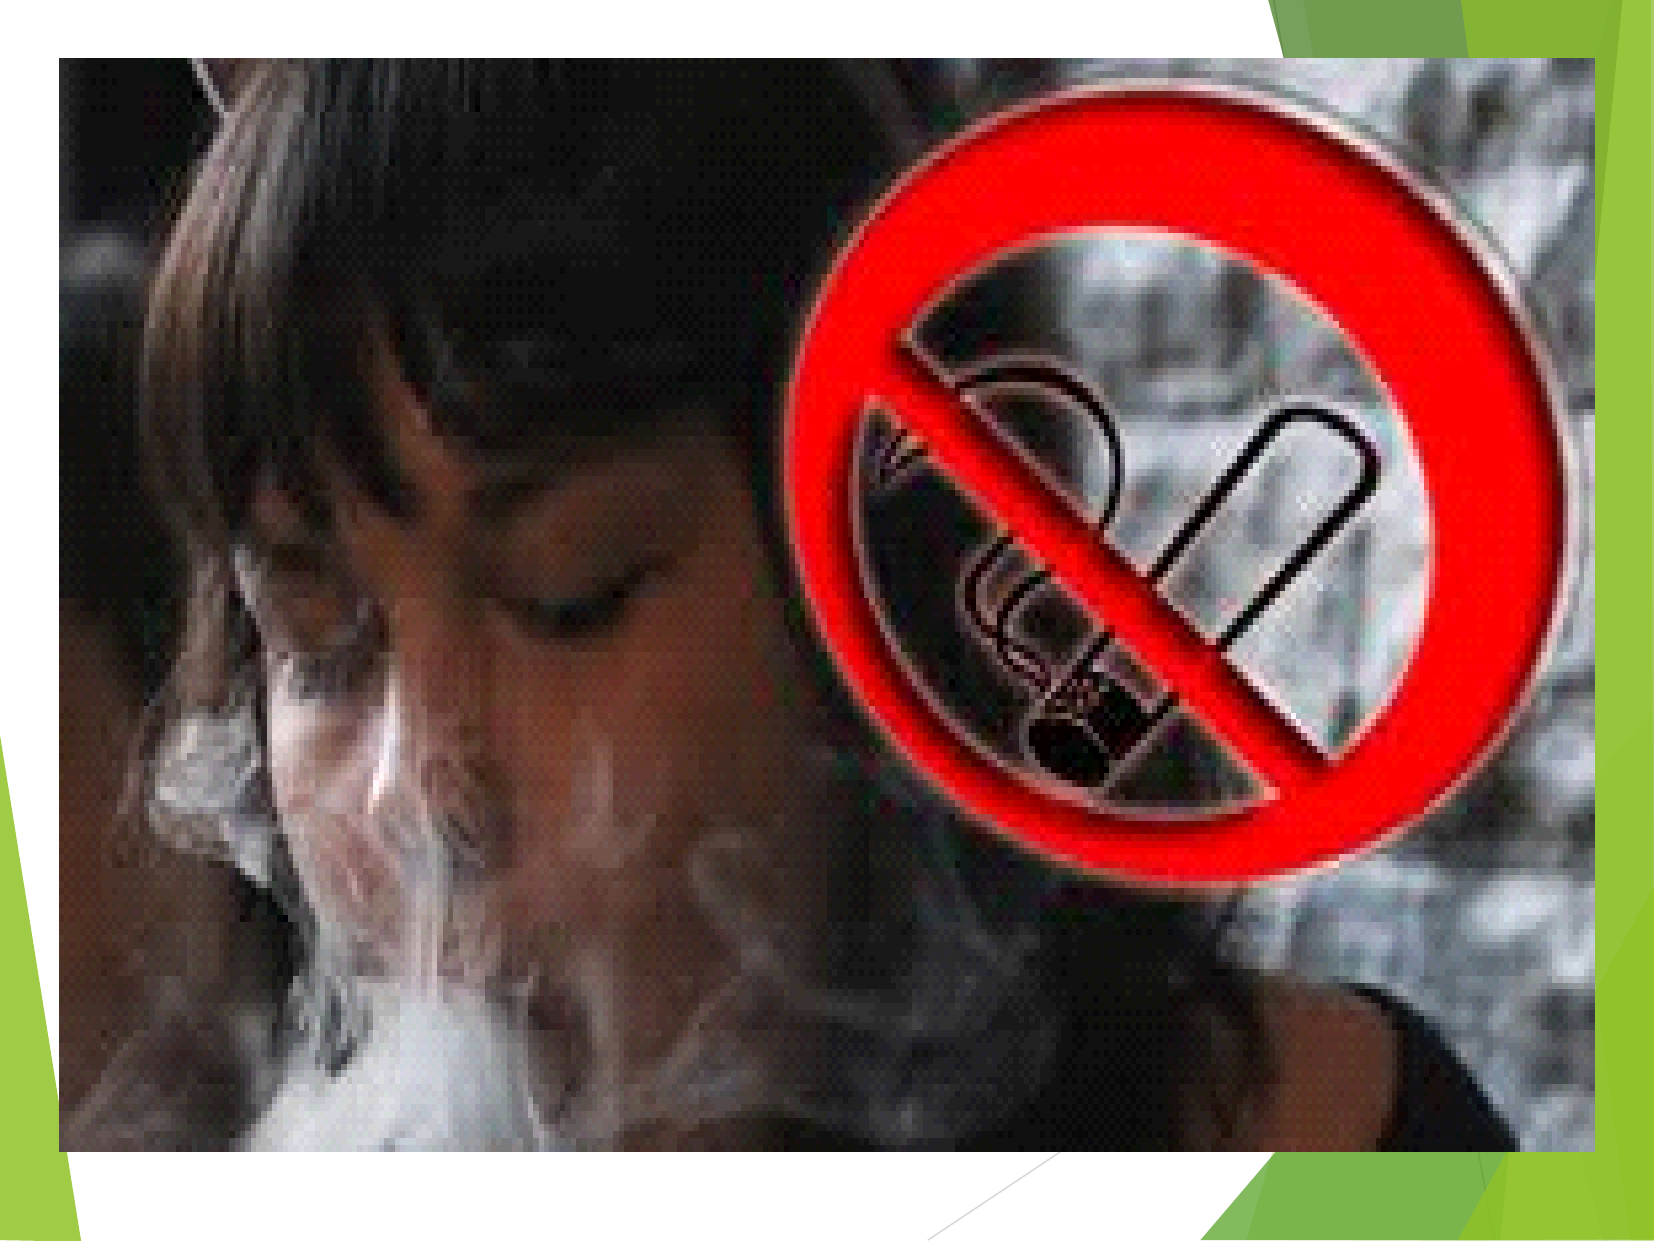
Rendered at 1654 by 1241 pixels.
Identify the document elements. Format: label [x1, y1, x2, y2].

picture [59, 59, 1595, 1152]
